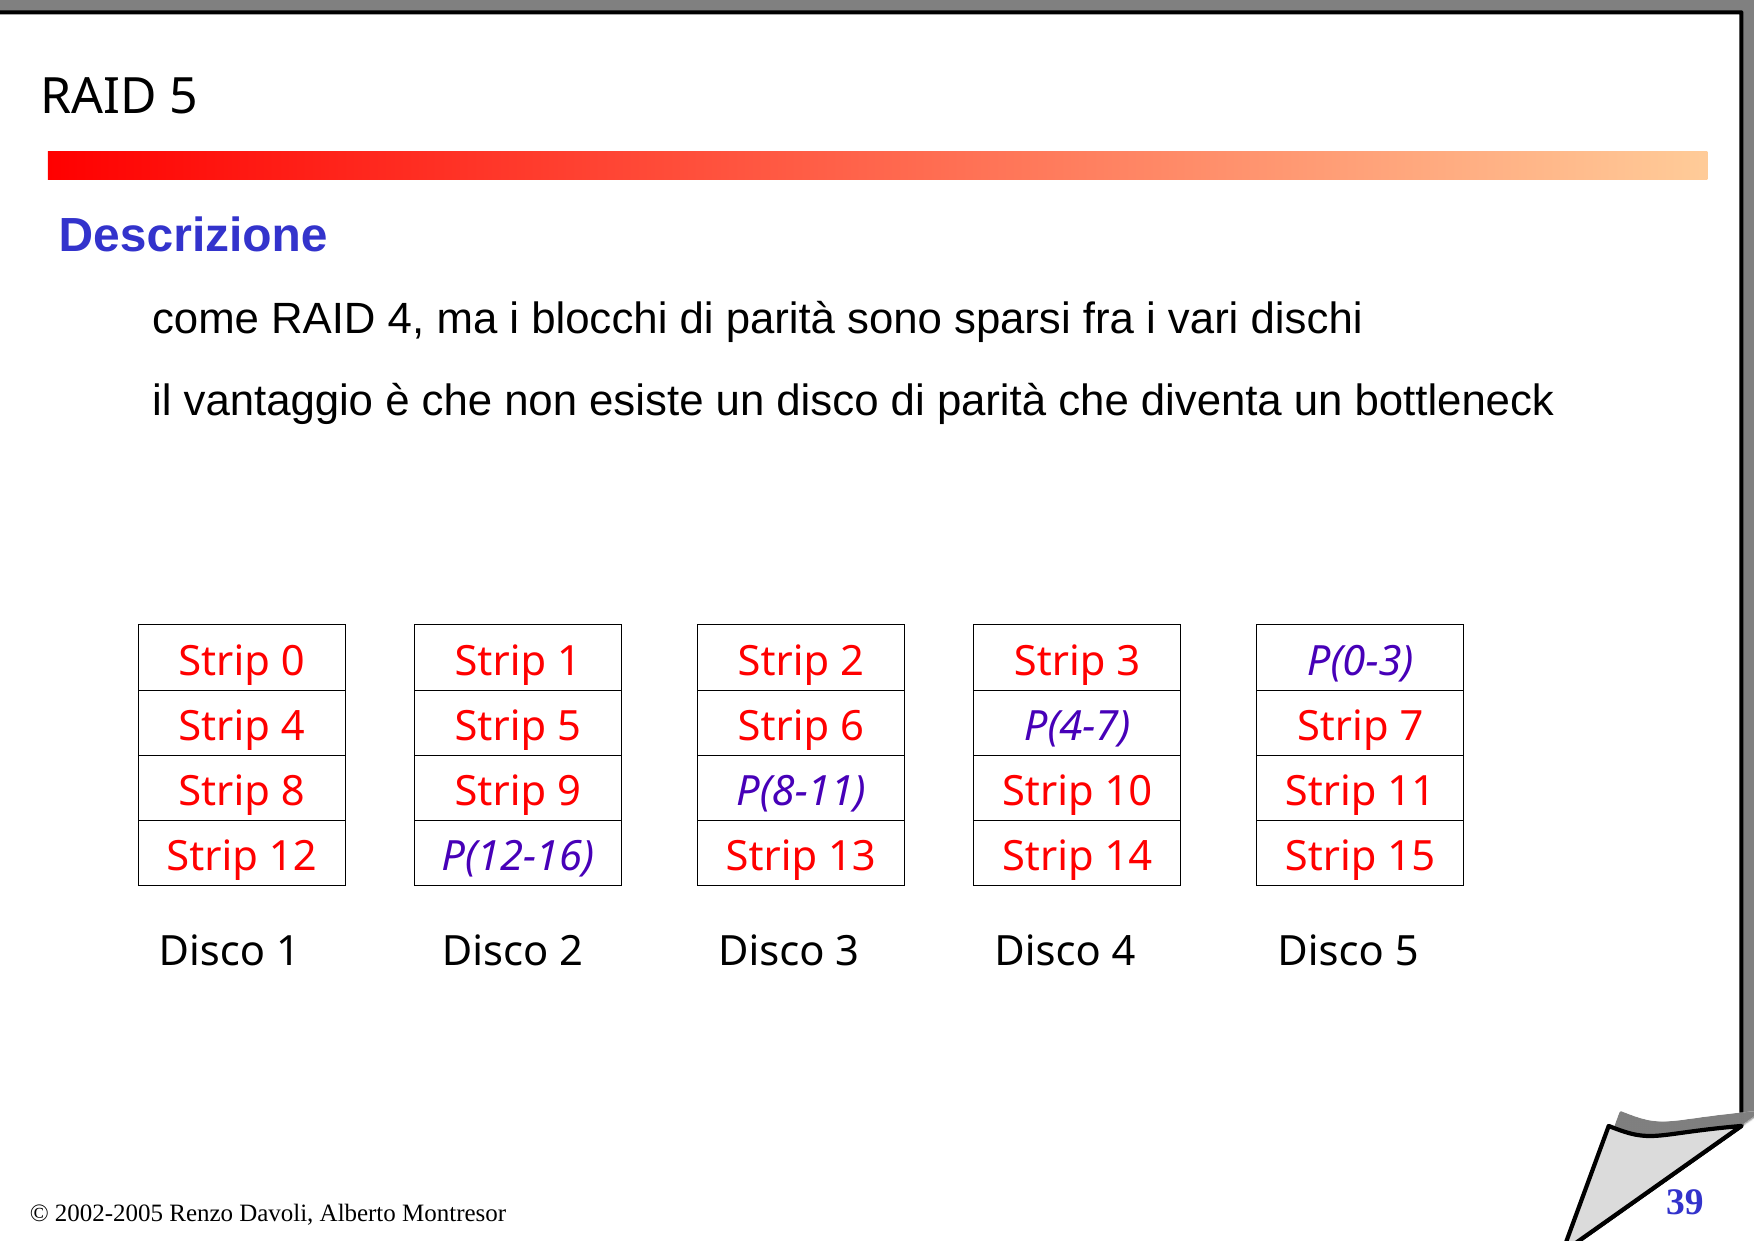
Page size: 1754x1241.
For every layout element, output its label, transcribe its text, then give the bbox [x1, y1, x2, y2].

text_box Strip 11 [1256, 755, 1464, 820]
text_box 14 [750, 152, 754, 179]
text_box Disco 4 [994, 918, 1163, 983]
text_box Strip 12 [138, 820, 346, 886]
text_box Strip 7 [1256, 691, 1464, 755]
text_box Strip 10 [973, 756, 1181, 820]
text_box Disco 5 [1277, 918, 1446, 983]
text_box P(12-16) [414, 820, 622, 886]
text_box P(4-7) [973, 690, 1181, 756]
list Descrizione come RAID 4, ma i blocchi di parità sono sparsi fra i vari dischi il vantaggio è che non esiste un disco di parità che diventa un bottleneck [58, 206, 1696, 554]
text_box Disco 3 [718, 918, 887, 983]
text_box Strip 13 [697, 821, 905, 886]
text_box Strip 14 [973, 820, 1181, 886]
text_box Disco 2 [441, 917, 611, 982]
text_box Strip 2 [697, 624, 905, 690]
title RAID 5 [40, 49, 1714, 144]
text_box Strip 8 [138, 755, 346, 820]
text_box Strip 0 [138, 624, 346, 690]
text_box Strip 5 [414, 690, 622, 755]
text_box Disco 1 [158, 917, 320, 982]
text_box Strip 6 [697, 690, 905, 755]
text_box Strip 3 [973, 624, 1181, 690]
text_box P(0-3) [1256, 624, 1464, 691]
text_box Strip 4 [138, 690, 346, 755]
text_box Strip 1 [414, 624, 622, 690]
text_box P(8-11) [697, 755, 905, 821]
text_box Strip 15 [1256, 820, 1464, 886]
text_box Strip 9 [414, 755, 622, 820]
